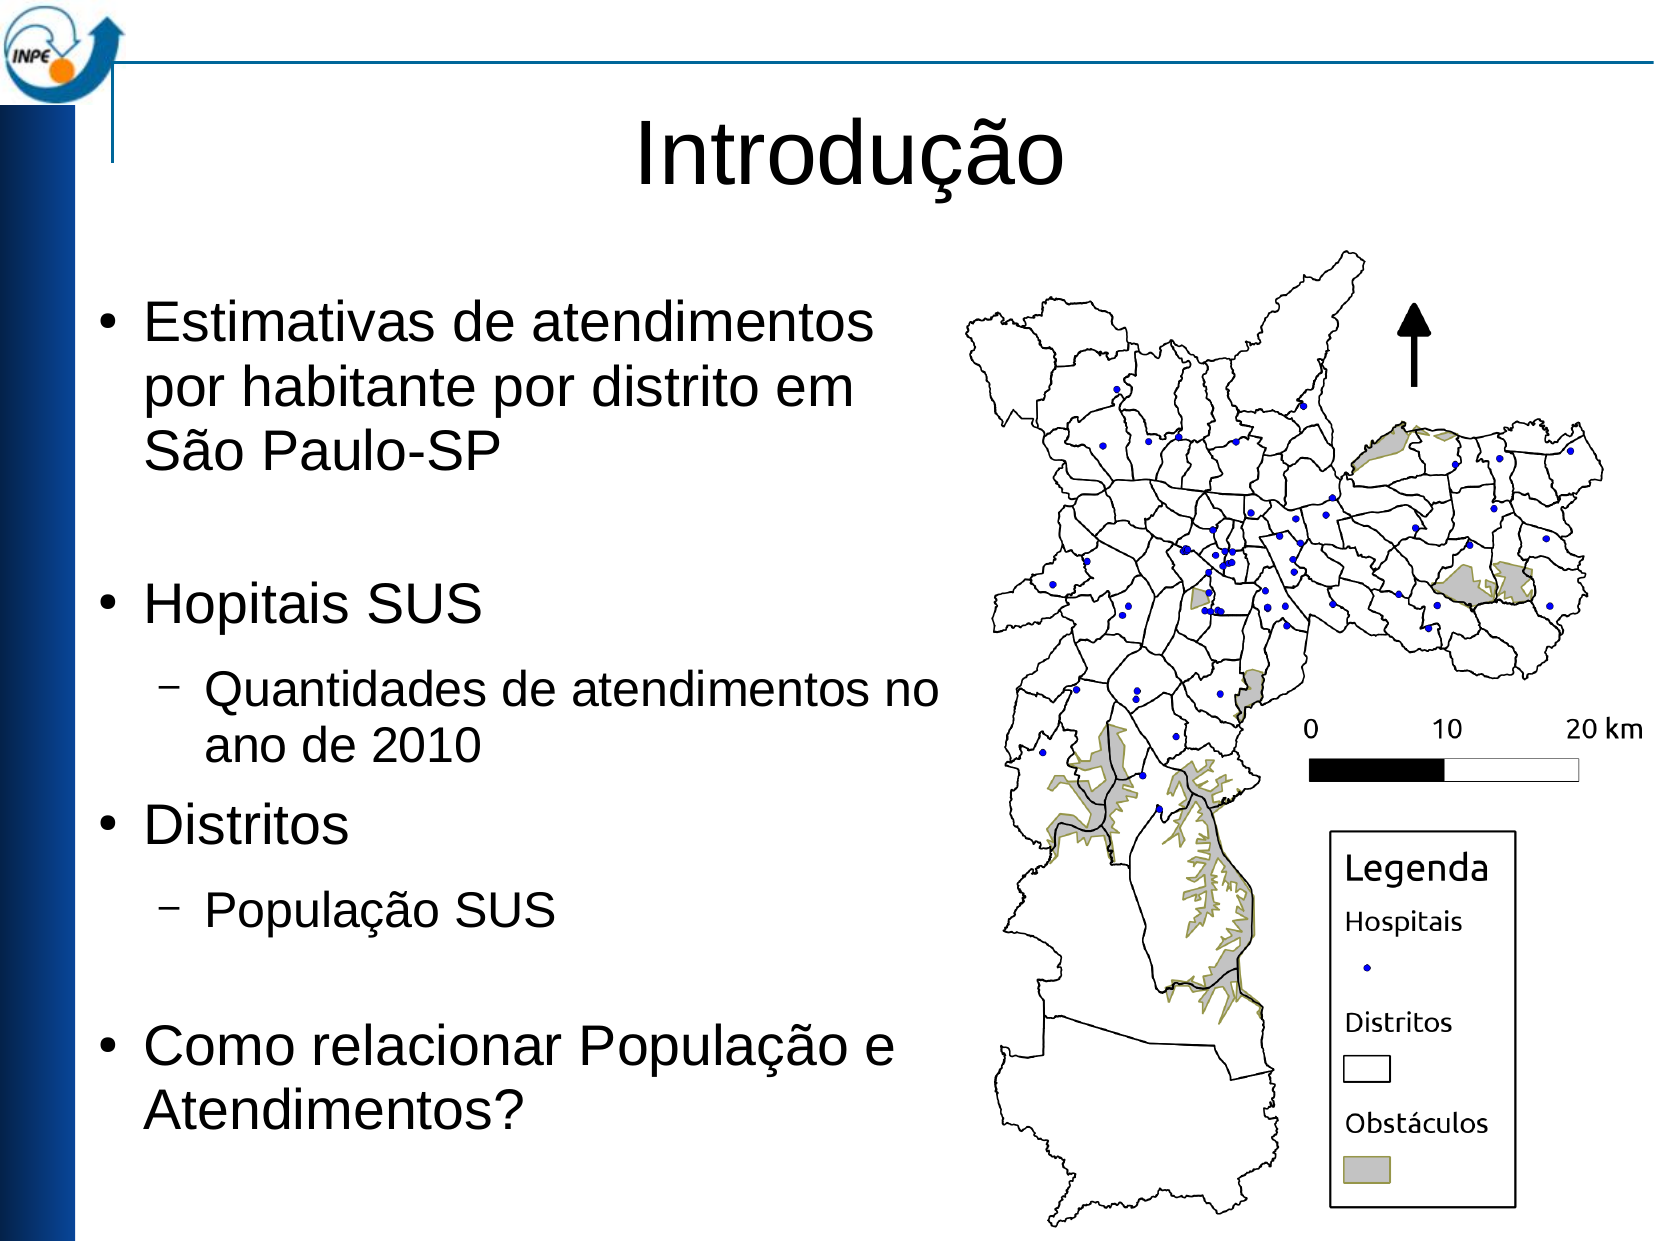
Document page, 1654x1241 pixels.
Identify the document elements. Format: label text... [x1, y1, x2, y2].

title Introdução [82, 49, 1619, 257]
picture [0, 0, 126, 105]
picture [951, 247, 1648, 1241]
list Estimativas de atendimentos por habitante por distrito em São Paulo-SP Hopitais SUS Quantidades de atendimentos no ano de 2010 Distritos População SUS Como relacionar População e Atendimentos? [82, 290, 951, 1158]
